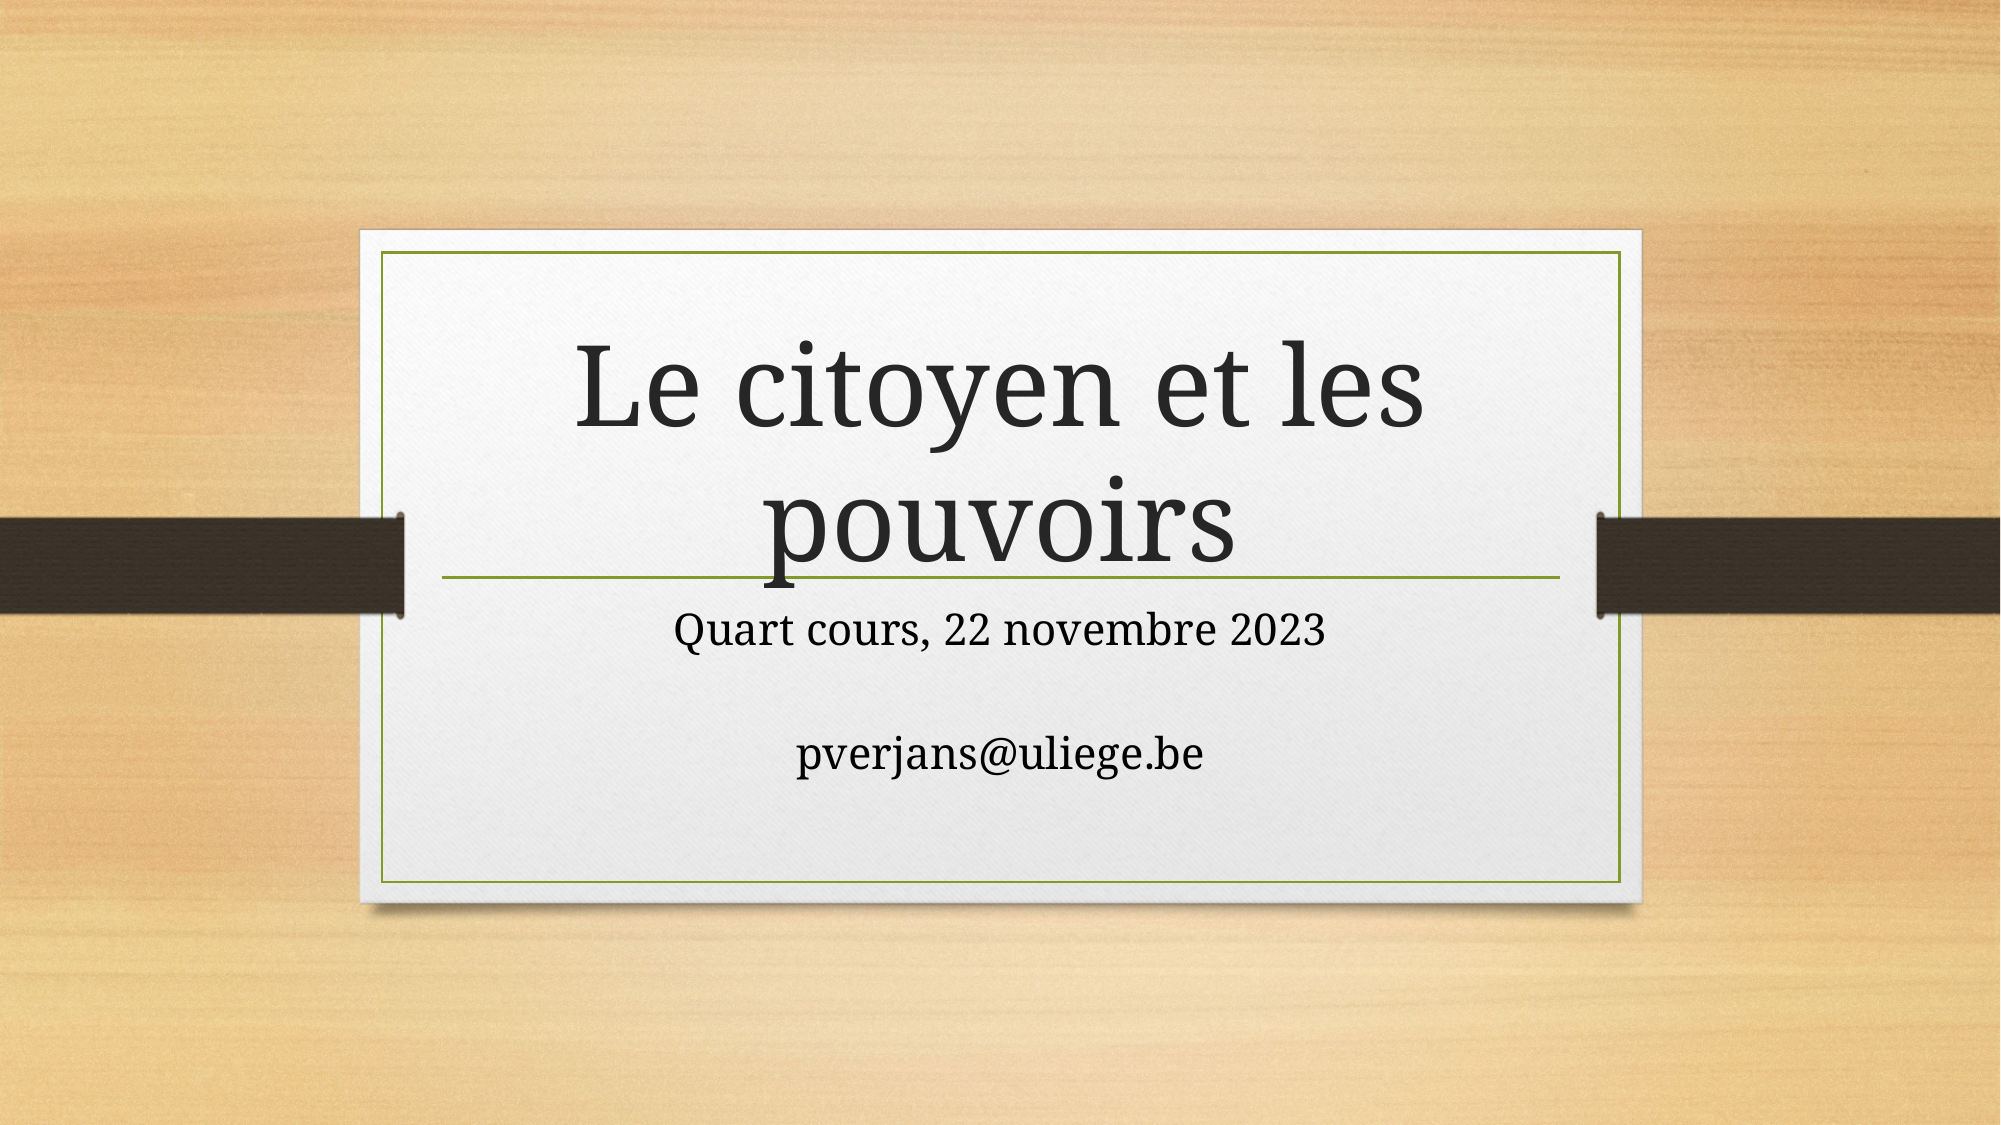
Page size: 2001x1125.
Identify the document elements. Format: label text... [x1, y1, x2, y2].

title Le citoyen et les pouvoirs [441, 306, 1560, 556]
subtitle Quart cours, 22 novembre 2023 pverjans@uliege.be [441, 600, 1560, 817]
